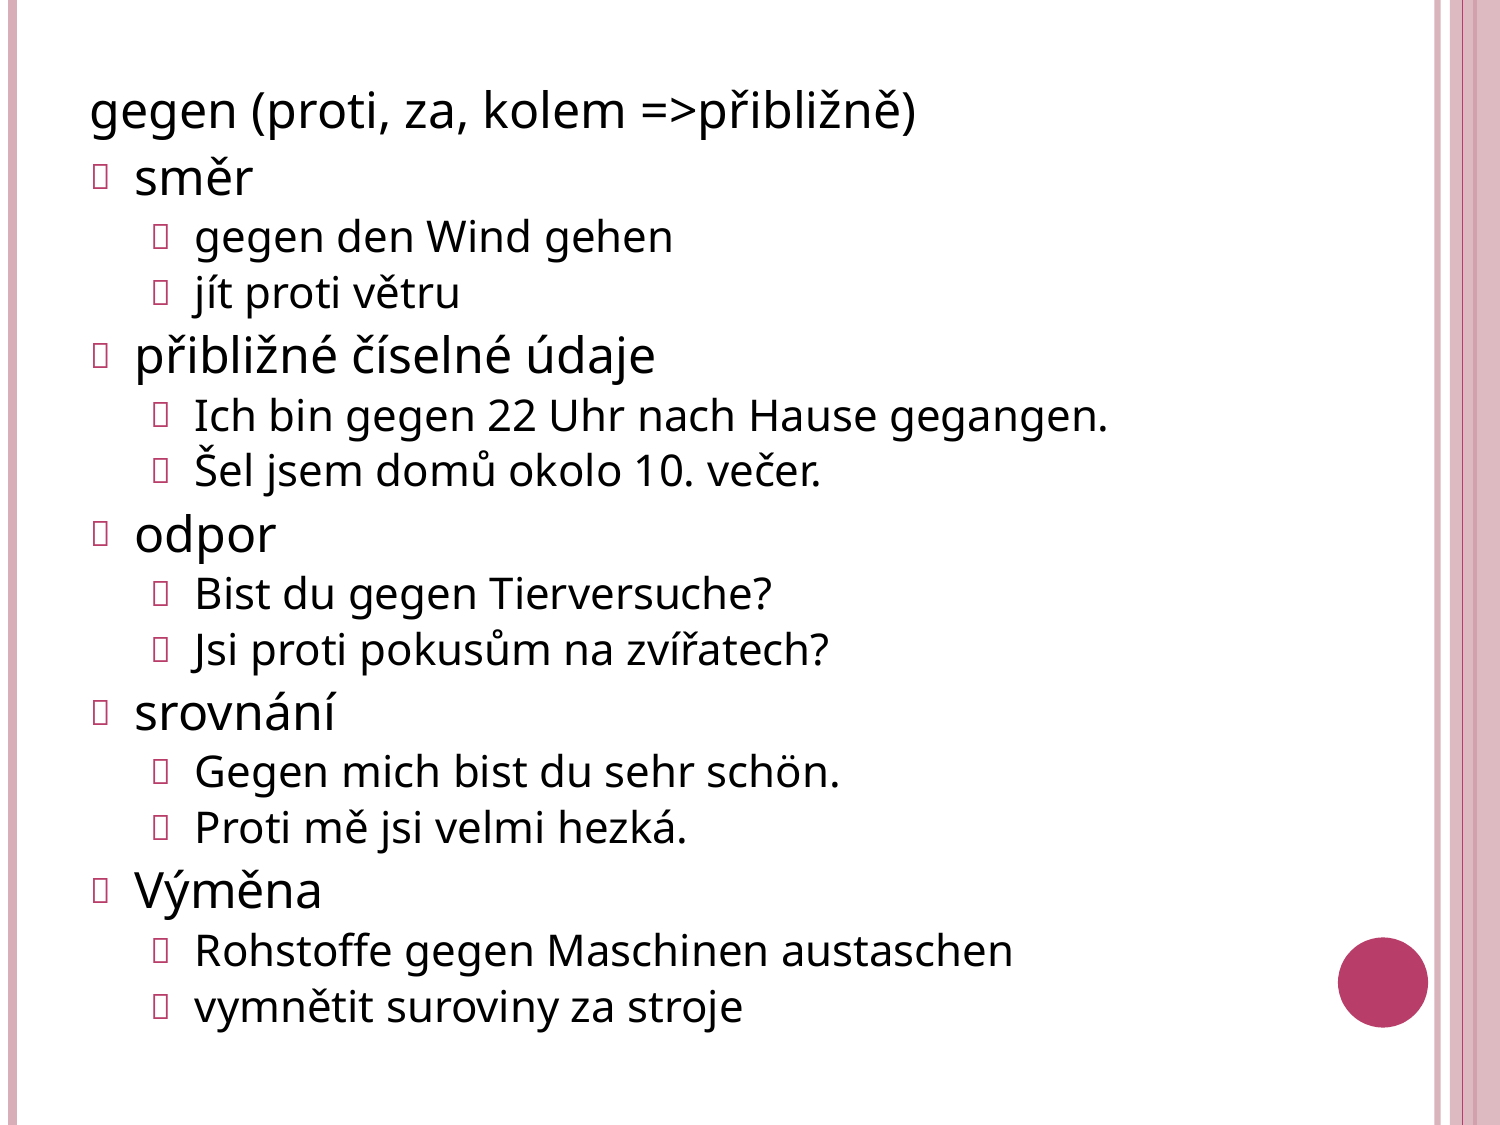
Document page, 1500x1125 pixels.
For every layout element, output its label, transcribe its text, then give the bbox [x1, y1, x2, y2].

list gegen (proti, za, kolem =>přibližně) směr gegen den Wind gehen jít proti větru přibližné číselné údaje Ich bin gegen 22 Uhr nach Hause gegangen. Šel jsem domů okolo 10. večer. odpor Bist du gegen Tierversuche? Jsi proti pokusům na zvířatech? srovnání Gegen mich bist du sehr schön. Proti mě jsi velmi hezká. Výměna Rohstoffe gegen Maschinen austaschen vymnětit suroviny za stroje [75, 78, 1300, 1062]
